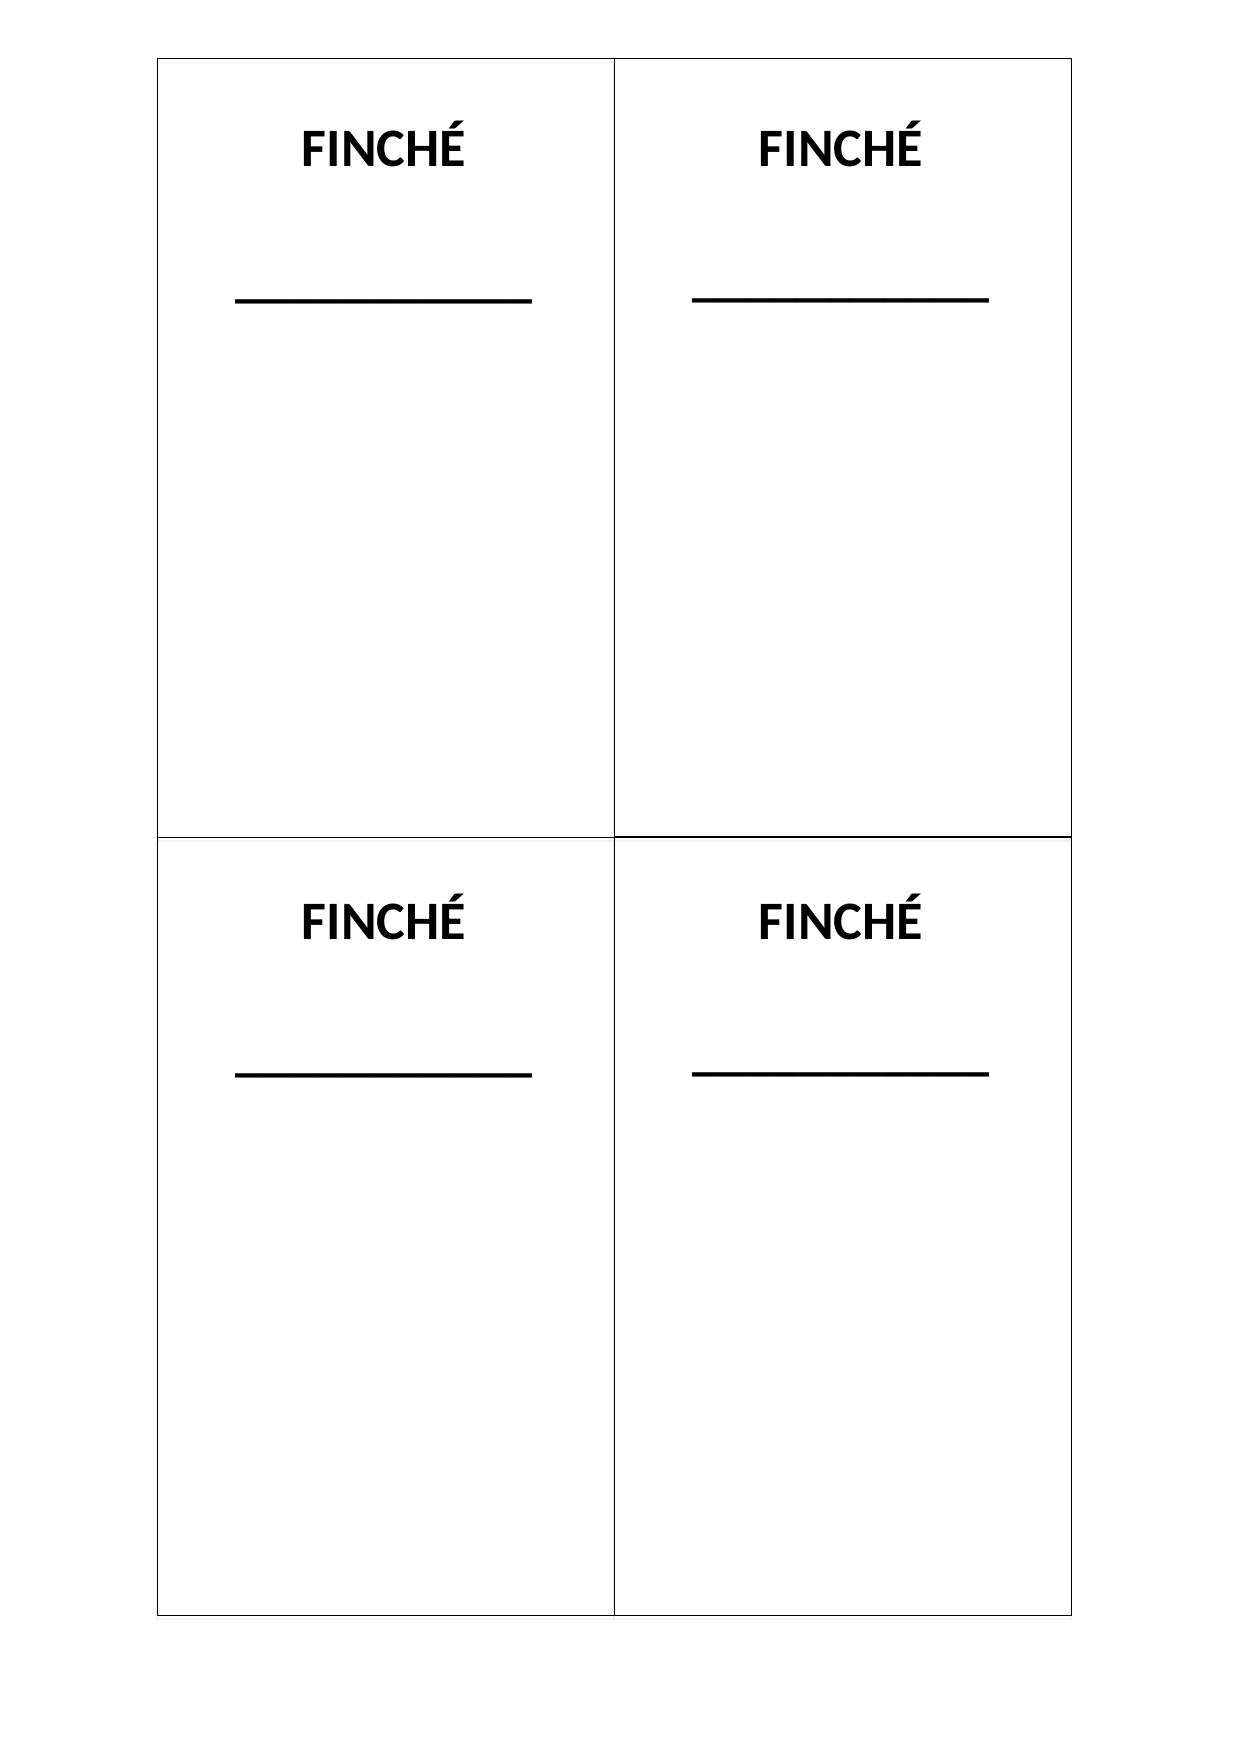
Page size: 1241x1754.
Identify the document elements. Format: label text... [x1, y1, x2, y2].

text_box FINCHÉ ___________ [185, 878, 583, 1089]
text_box FINCHÉ ___________ [185, 104, 583, 315]
text_box FINCHÉ ___________ [642, 878, 1040, 1089]
text_box FINCHÉ ___________ [642, 104, 1040, 315]
